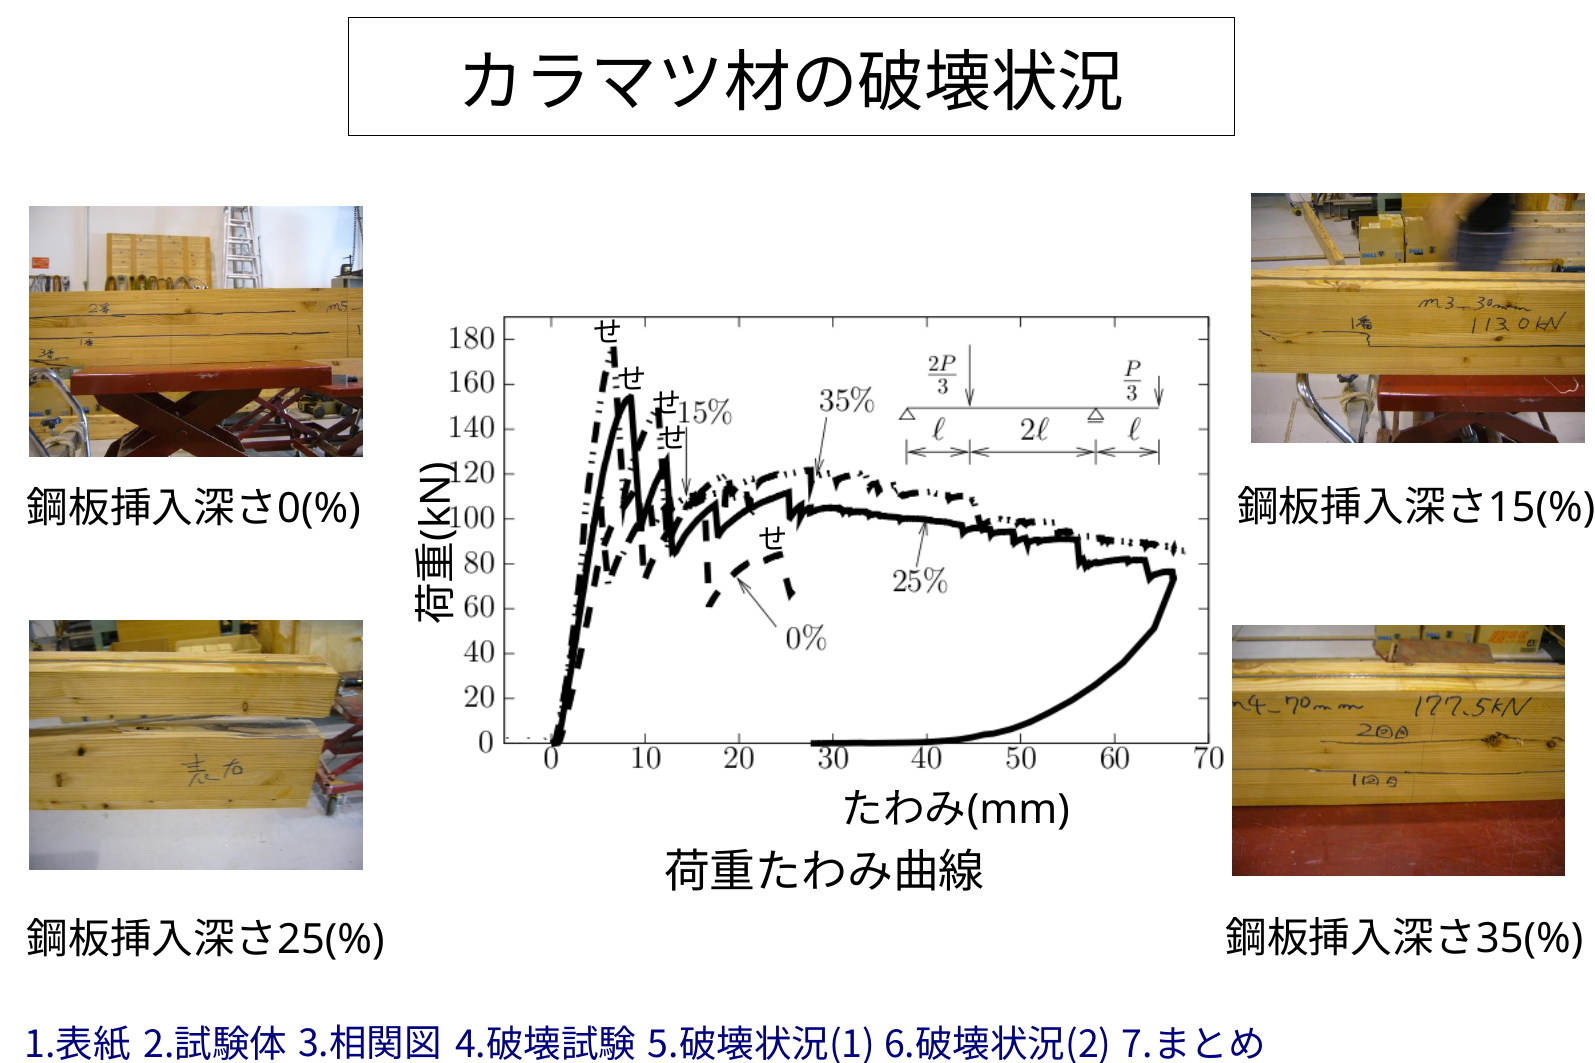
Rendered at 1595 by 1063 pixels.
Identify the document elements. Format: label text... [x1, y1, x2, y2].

text_box 荷重(kN) [393, 314, 455, 640]
picture [445, 307, 1229, 776]
text_box 荷重たわみ曲線 [649, 827, 1182, 892]
text_box 鋼板挿入深さ25(%) [11, 897, 544, 958]
picture [1232, 625, 1565, 876]
text_box 1.表紙 [9, 1006, 128, 1063]
text_box 4.破壊試験 [440, 1006, 633, 1063]
text_box 6.破壊状況(2) [869, 1006, 1107, 1063]
text_box 3.相関図 [283, 1005, 478, 1063]
text_box 鋼板挿入深さ0(%) [11, 466, 393, 527]
picture [1251, 193, 1585, 443]
text_box 5.破壊状況(1) [633, 1006, 869, 1063]
text_box カラマツ材の破壊状況 [348, 17, 1235, 136]
text_box せ [643, 419, 733, 454]
picture [29, 620, 363, 870]
picture [29, 206, 363, 457]
text_box 7.まとめ [1107, 1006, 1282, 1063]
text_box 鋼板挿入深さ15(%) [1229, 465, 1595, 526]
text_box せ [744, 507, 833, 555]
text_box せ [637, 372, 756, 419]
text_box たわみ(mm) [826, 767, 1152, 827]
text_box 鋼板挿入深さ35(%) [1210, 896, 1595, 957]
text_box せ [602, 348, 691, 395]
text_box せ [578, 301, 668, 348]
text_box 2.試験体 [128, 1006, 283, 1063]
